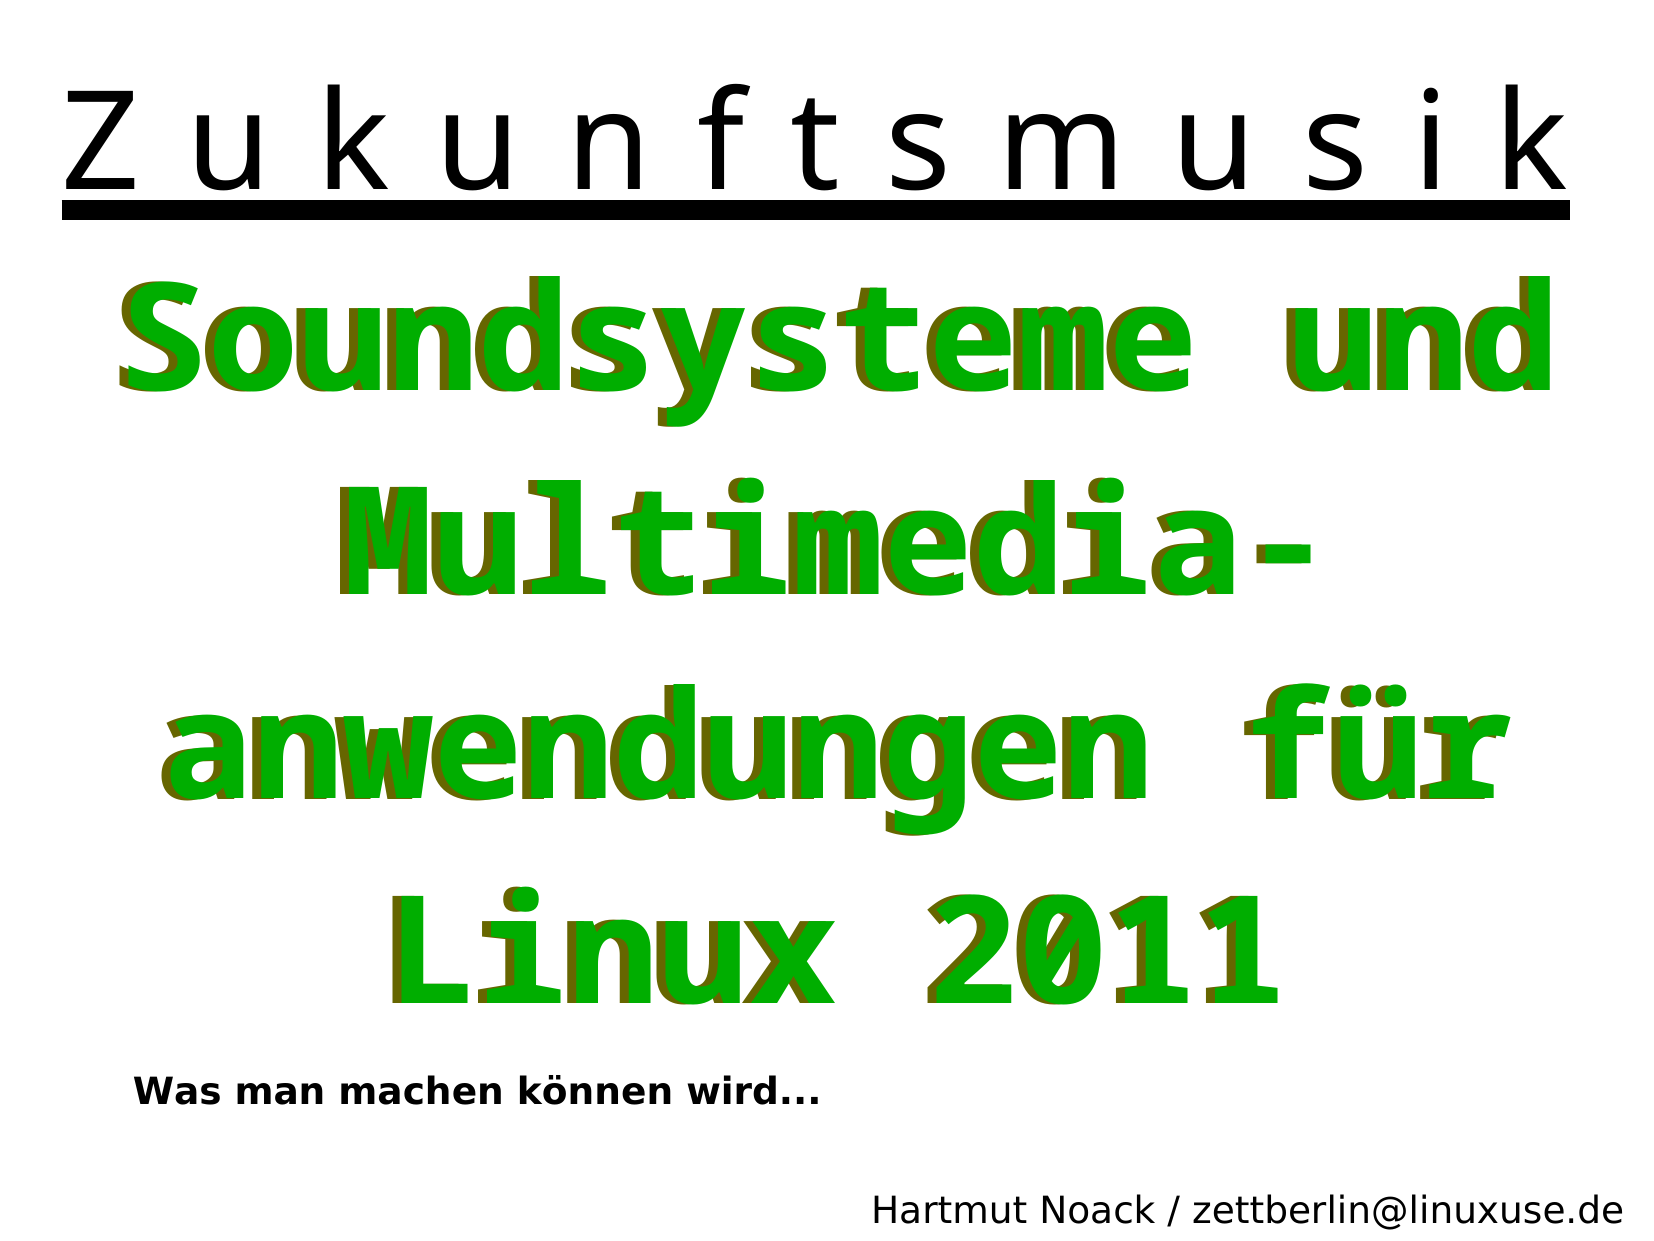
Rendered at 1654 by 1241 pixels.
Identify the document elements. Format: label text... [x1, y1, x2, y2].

text_box Hartmut Noack / zettberlin@linuxuse.de [856, 1181, 1546, 1238]
text_box Was man machen können wird... [118, 1062, 730, 1120]
title ZukunftsmusikSoundsysteme und Multimedia-anwendungen für Linux 2011 [35, 88, 1642, 1002]
title Soundsysteme und Multimedia-anwendungen für Linux 2011 [17, 10, 1642, 1063]
